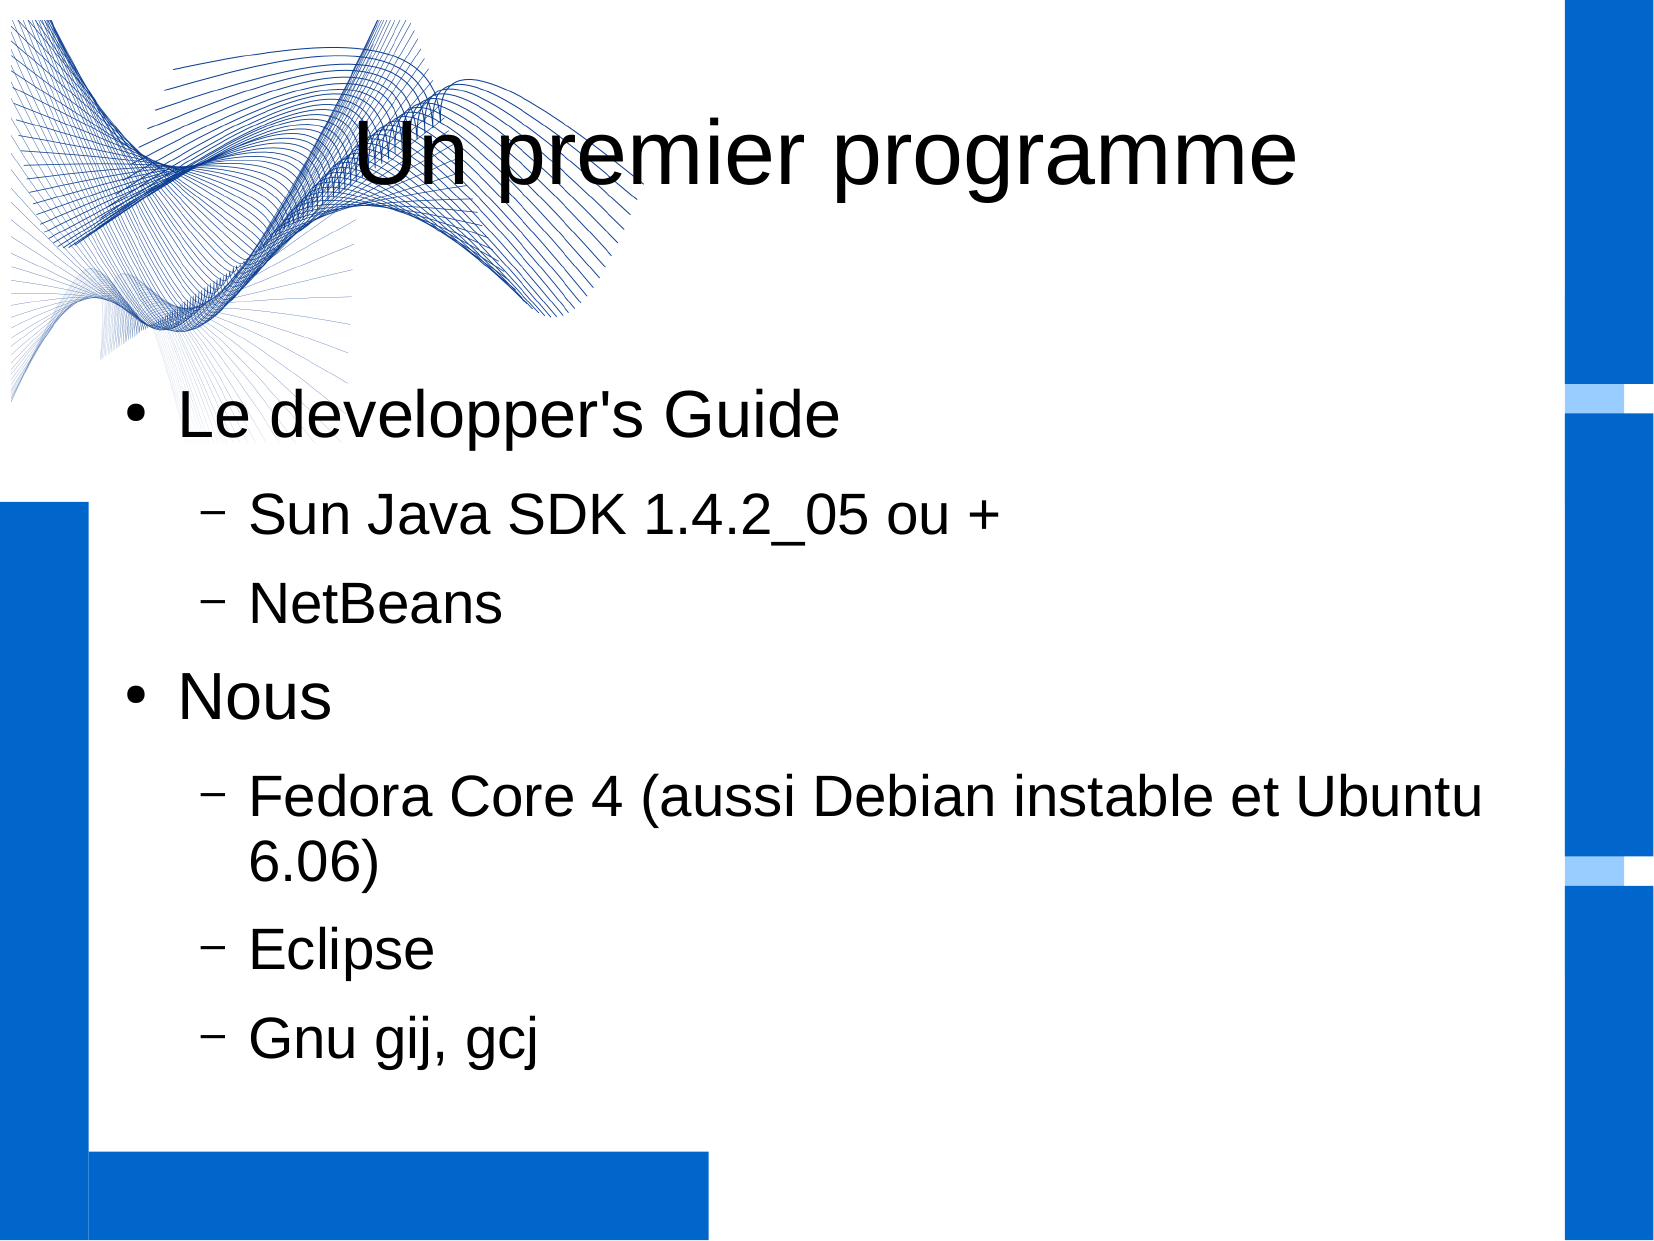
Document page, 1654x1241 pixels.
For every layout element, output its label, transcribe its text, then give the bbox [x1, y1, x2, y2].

title Un premier programme [82, 49, 1571, 257]
list Le developper's Guide Sun Java SDK 1.4.2_05 ou + NetBeans Nous Fedora Core 4 (aussi Debian instable et Ubuntu 6.06) Eclipse Gnu gij, gcj [106, 377, 1595, 1182]
picture [11, 20, 650, 443]
text_box [0, 501, 709, 1241]
text_box [1564, 0, 1654, 1241]
